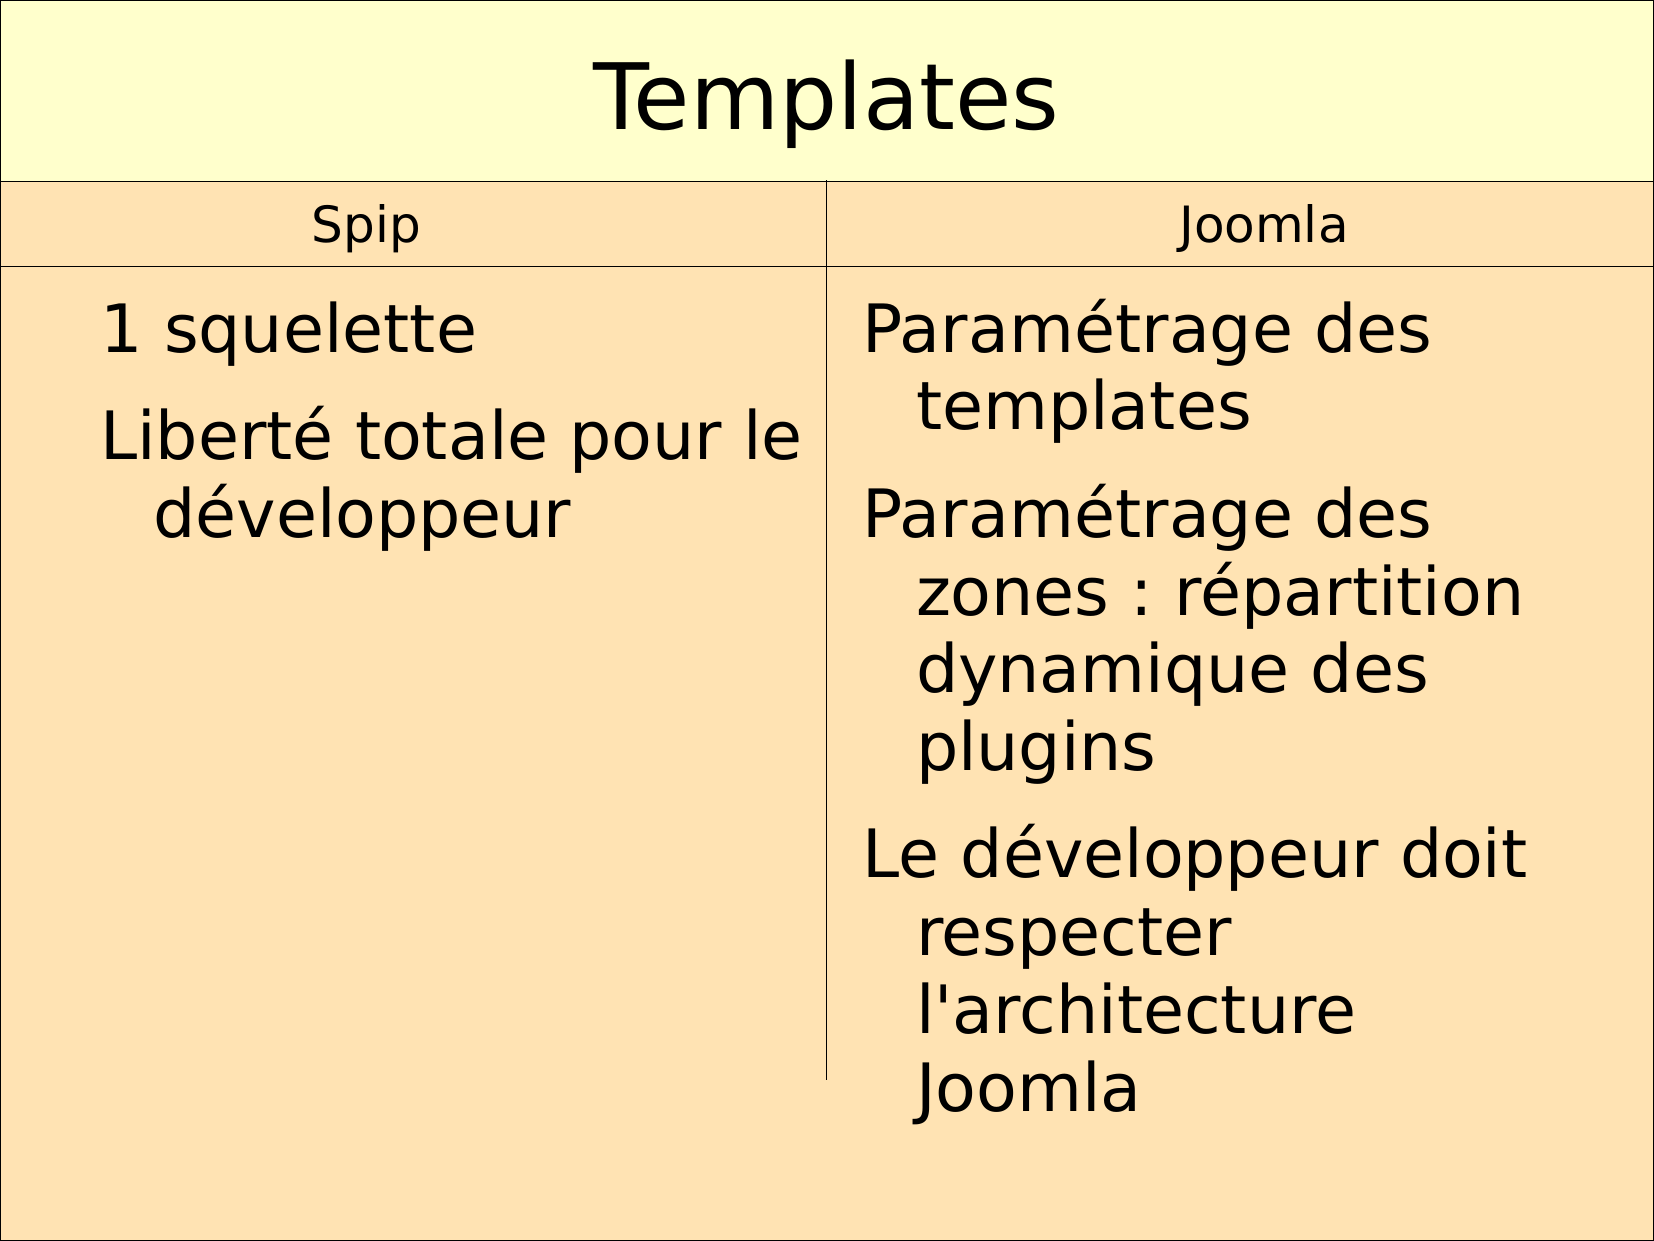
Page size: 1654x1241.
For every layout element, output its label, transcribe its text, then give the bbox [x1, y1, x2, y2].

title Templates [82, 37, 1571, 158]
list 1 squelette Liberté totale pour le développeur [82, 290, 809, 1109]
list Paramétrage des templates Paramétrage des zones : répartition dynamique des plugins Le développeur doit respecter l'architecture Joomla [845, 290, 1572, 1128]
